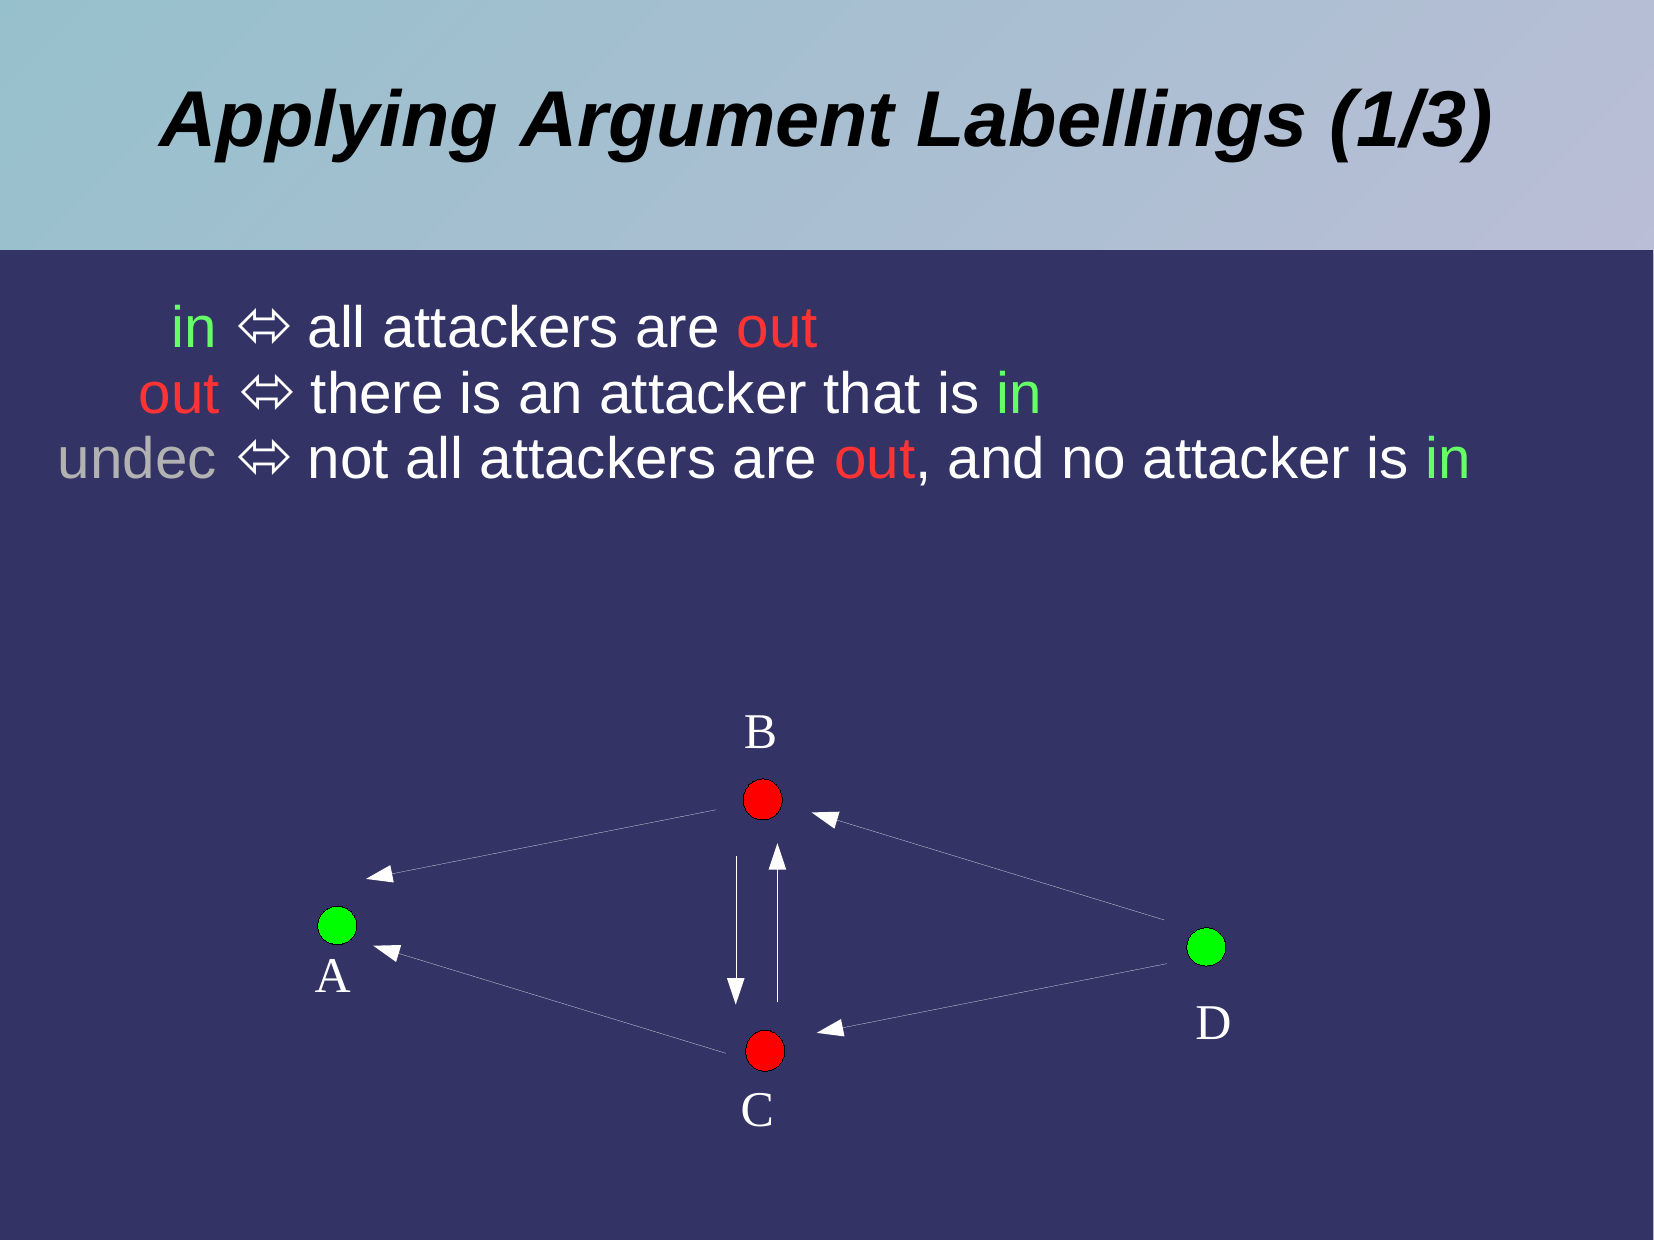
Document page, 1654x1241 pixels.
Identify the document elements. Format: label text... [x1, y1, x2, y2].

title Applying Argument Labellings (1/3) [0, 15, 1654, 223]
text_box [1186, 927, 1226, 967]
text_box [743, 793, 783, 820]
text_box C [740, 1081, 791, 1188]
text_box [317, 906, 357, 945]
text_box [745, 1030, 785, 1072]
text_box in  all attackers are out out  there is an attacker that is in undec  not all attackers are out, and no attacker is in [57, 295, 1593, 511]
text_box B [744, 704, 799, 793]
text_box D [1195, 994, 1241, 1077]
text_box A [314, 948, 361, 1055]
